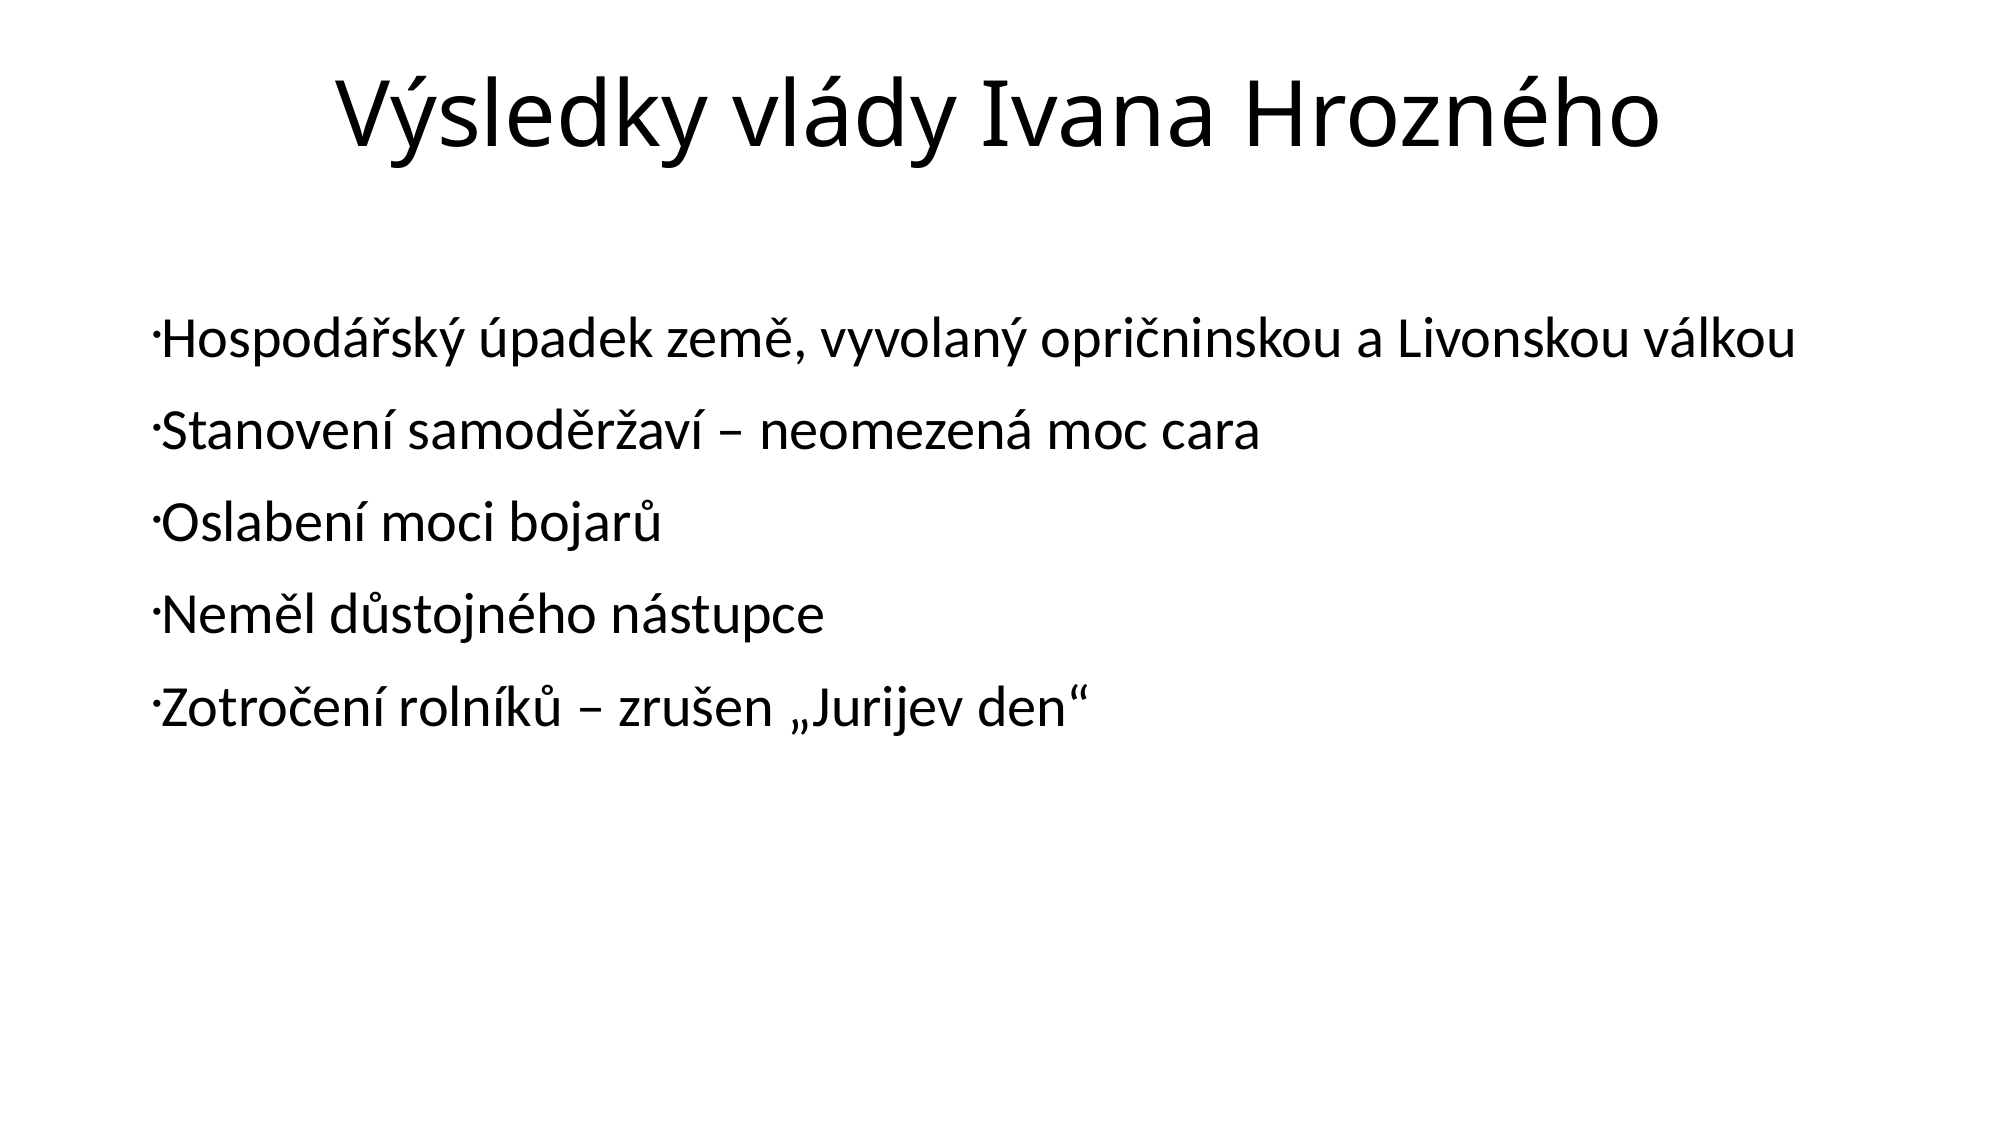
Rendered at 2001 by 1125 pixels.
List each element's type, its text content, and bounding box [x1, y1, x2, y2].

list Hospodářský úpadek země, vyvolaný opričninskou a Livonskou válkou Stanovení samoděržaví – neomezená moc cara Oslabení moci bojarů Neměl důstojného nástupce Zotročení rolníků – zrušen „Jurijev den“ [137, 299, 1863, 1014]
title Výsledky vlády Ivana Hrozného [137, 59, 1863, 278]
